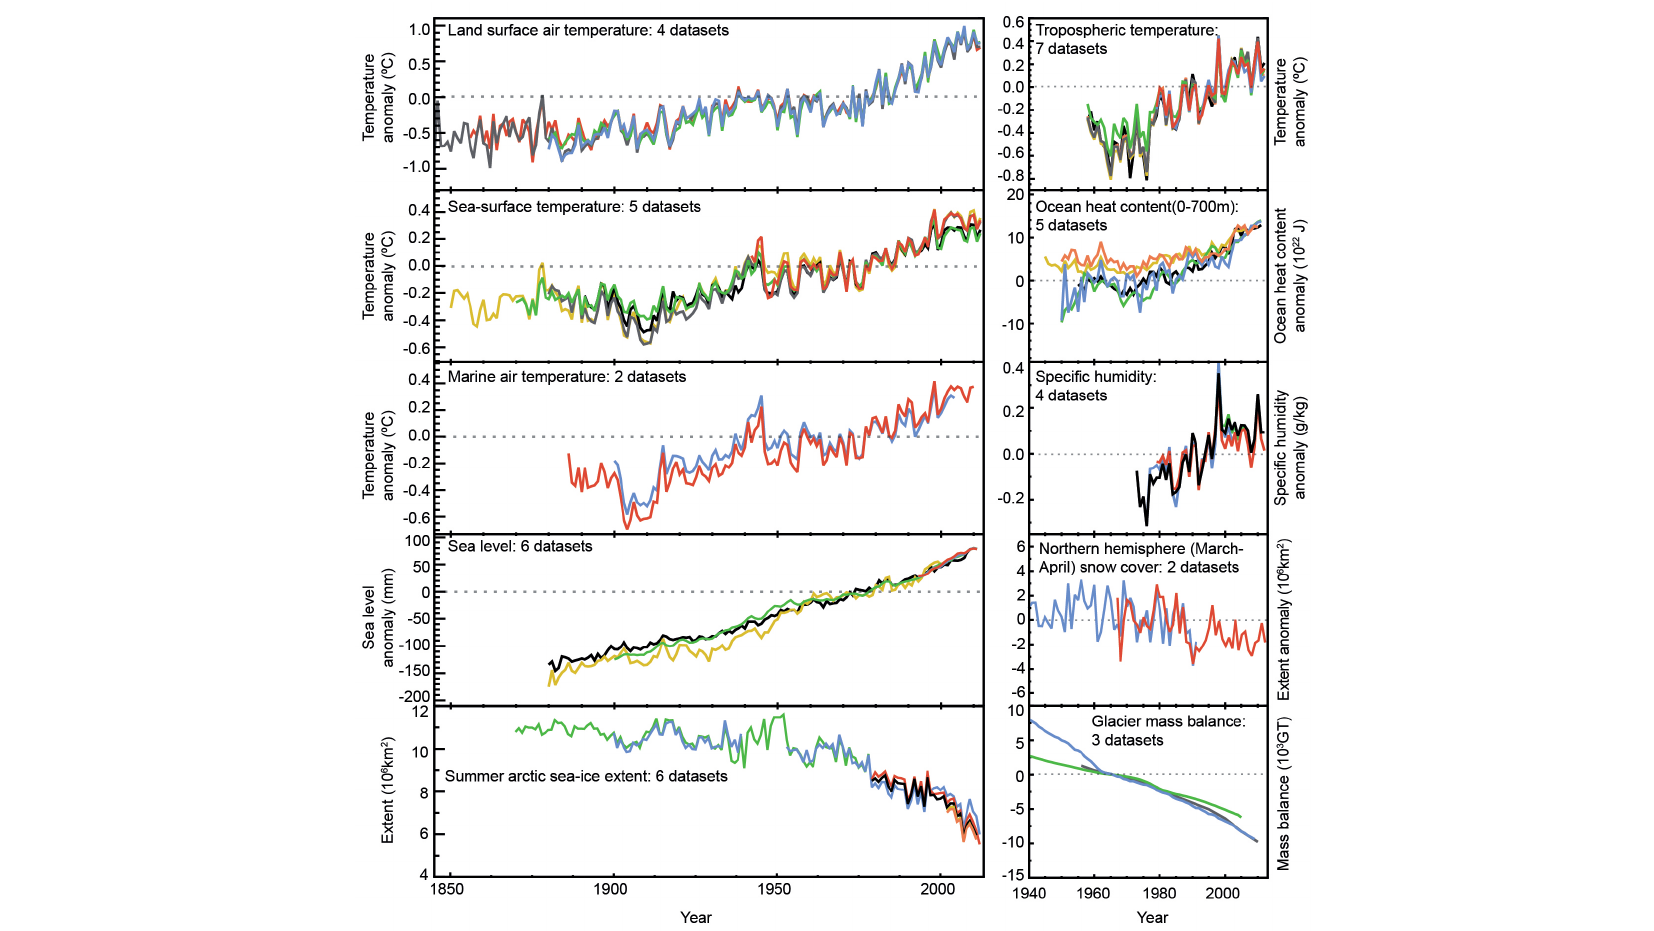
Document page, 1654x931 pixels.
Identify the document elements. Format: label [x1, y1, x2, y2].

picture [355, 2, 1311, 931]
